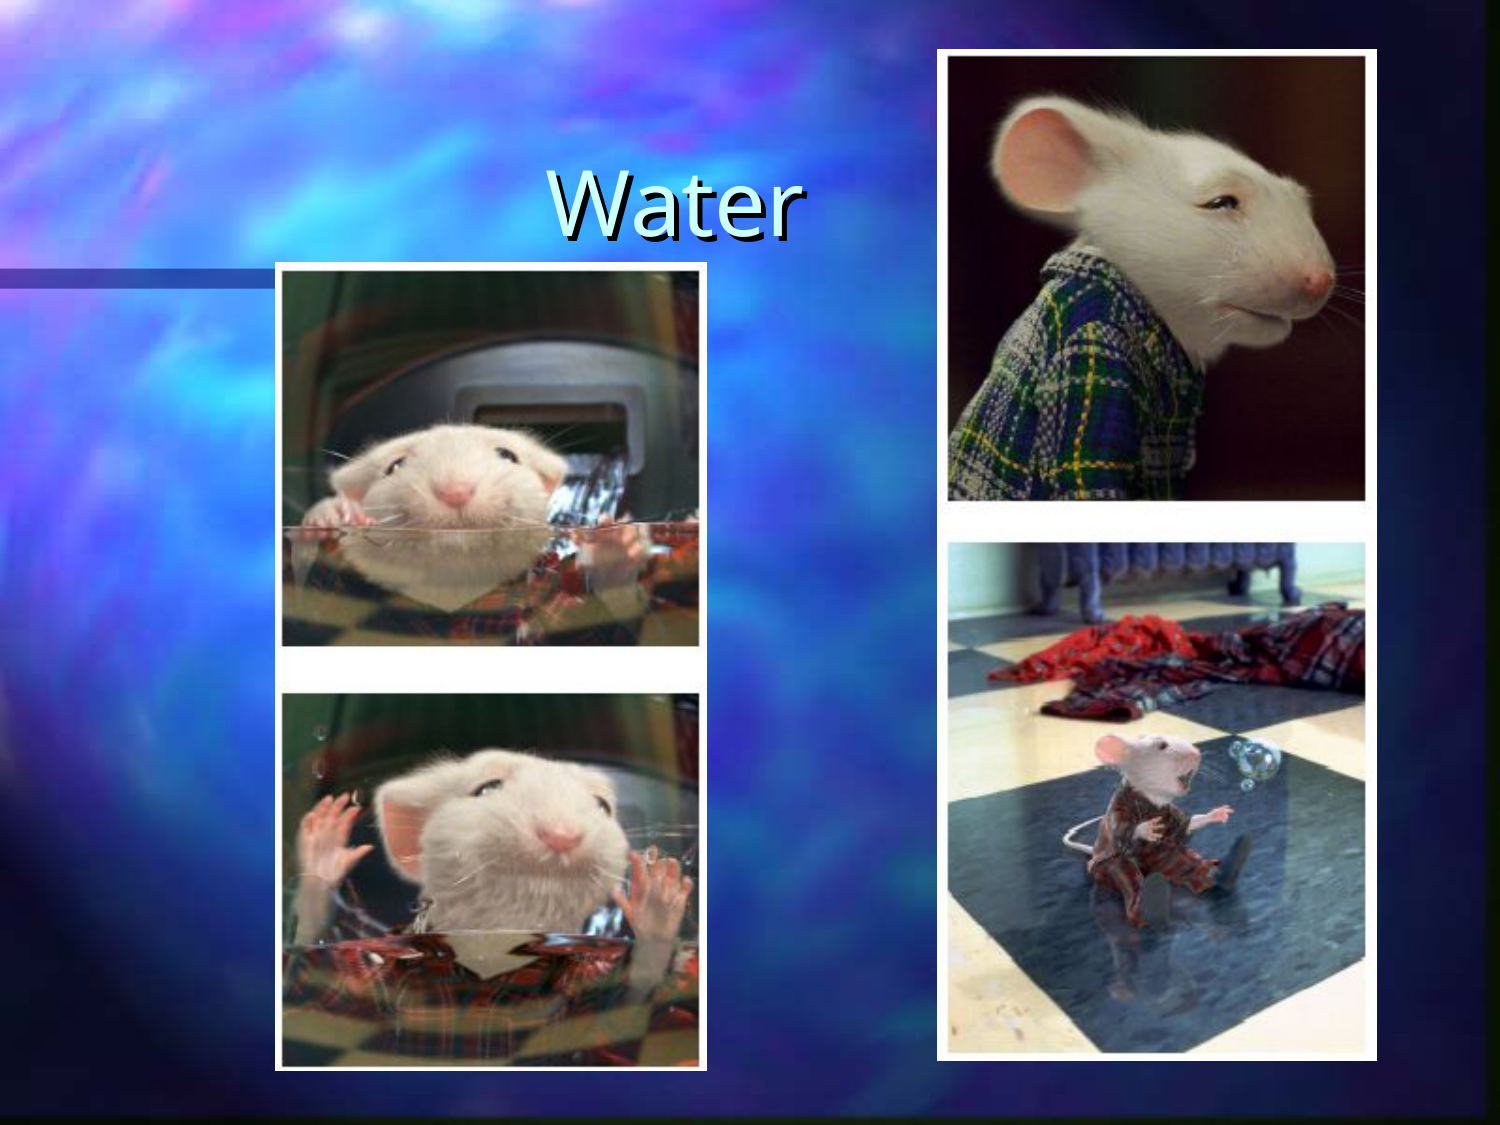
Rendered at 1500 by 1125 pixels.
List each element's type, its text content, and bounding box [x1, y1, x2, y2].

picture [0, 0, 1500, 1125]
title Water [37, 74, 937, 263]
